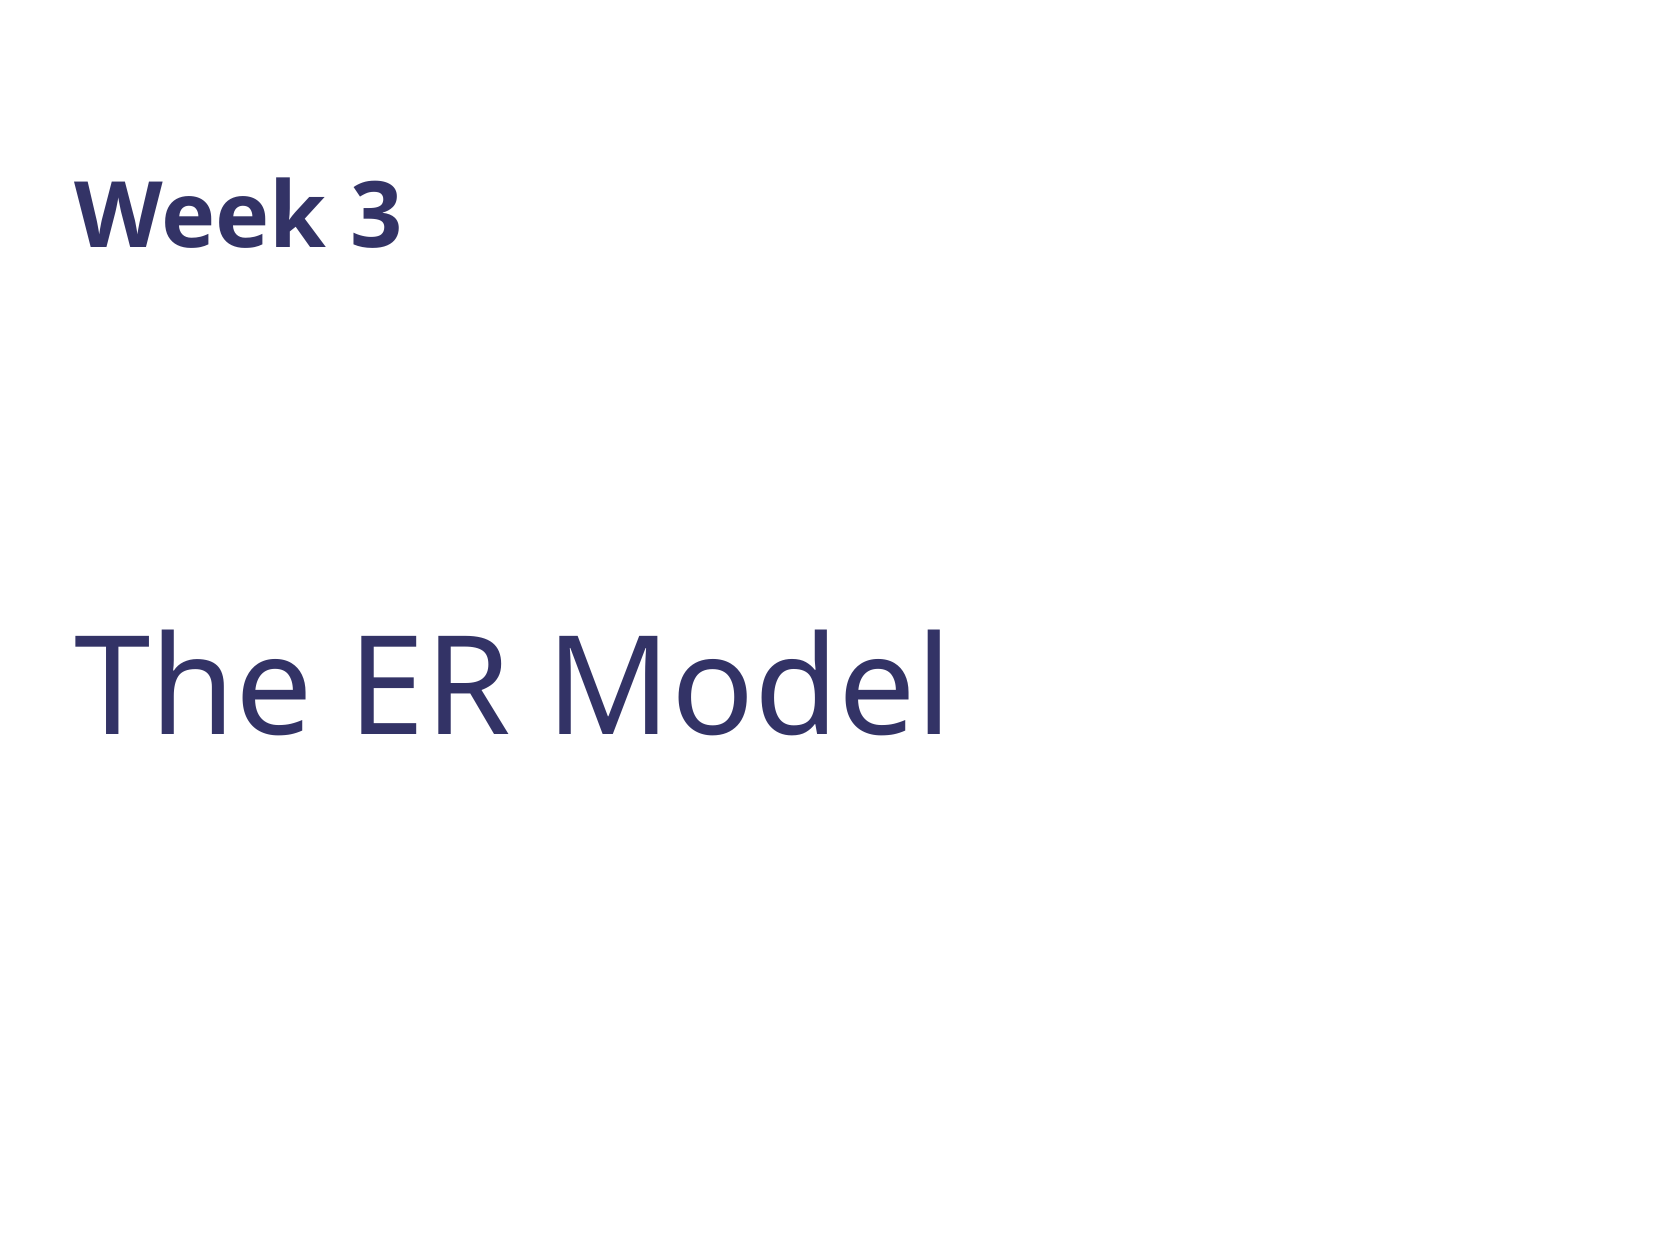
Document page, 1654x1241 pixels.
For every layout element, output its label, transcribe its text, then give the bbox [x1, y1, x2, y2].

title Week 3 The ER Model [74, 150, 1651, 1163]
